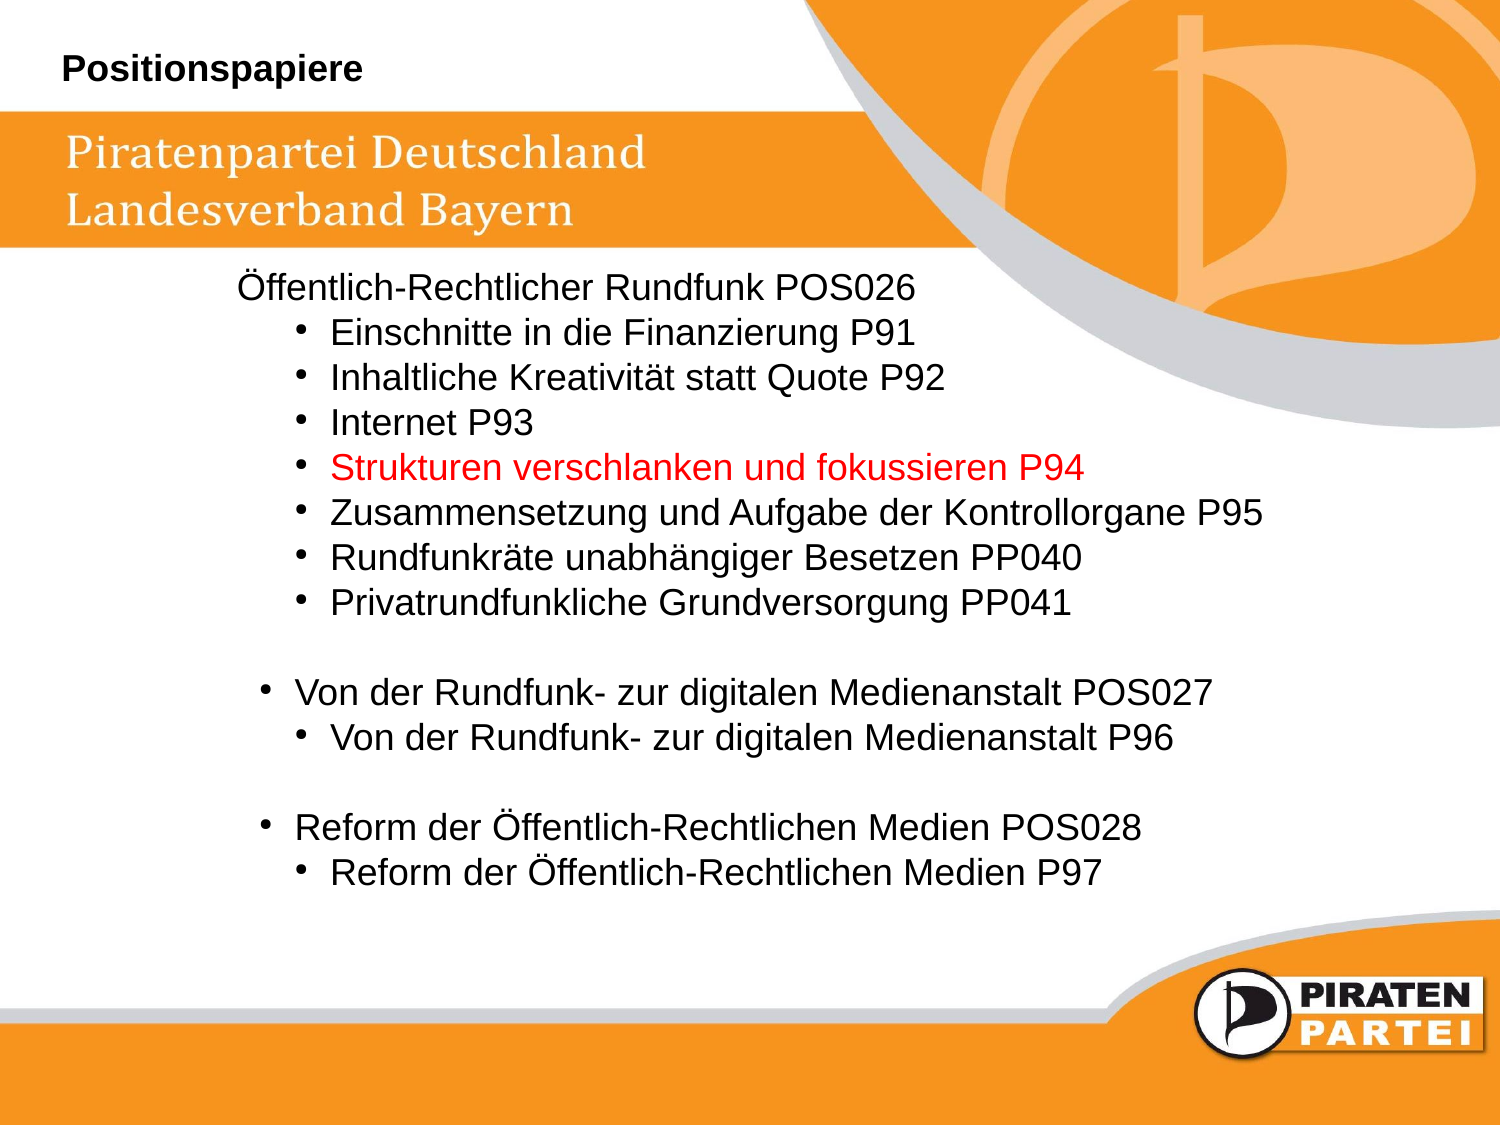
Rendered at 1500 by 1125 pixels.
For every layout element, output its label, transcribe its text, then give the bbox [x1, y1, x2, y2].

text_box Öffentlich-Rechtlicher Rundfunk POS026 Einschnitte in die Finanzierung P91 Inhaltliche Kreativität statt Quote P92 Internet P93 Strukturen verschlanken und fokussieren P94 Zusammensetzung und Aufgabe der Kontrollorgane P95 Rundfunkräte unabhängiger Besetzen PP040 Privatrundfunkliche Grundversorgung PP041 Von der Rundfunk- zur digitalen Medienanstalt POS027 Von der Rundfunk- zur digitalen Medienanstalt P96 Reform der Öffentlich-Rechtlichen Medien POS028 Reform der Öffentlich-Rechtlichen Medien P97 [208, 255, 1279, 901]
title Positionspapiere [46, 27, 1397, 105]
picture [0, 0, 1500, 1125]
